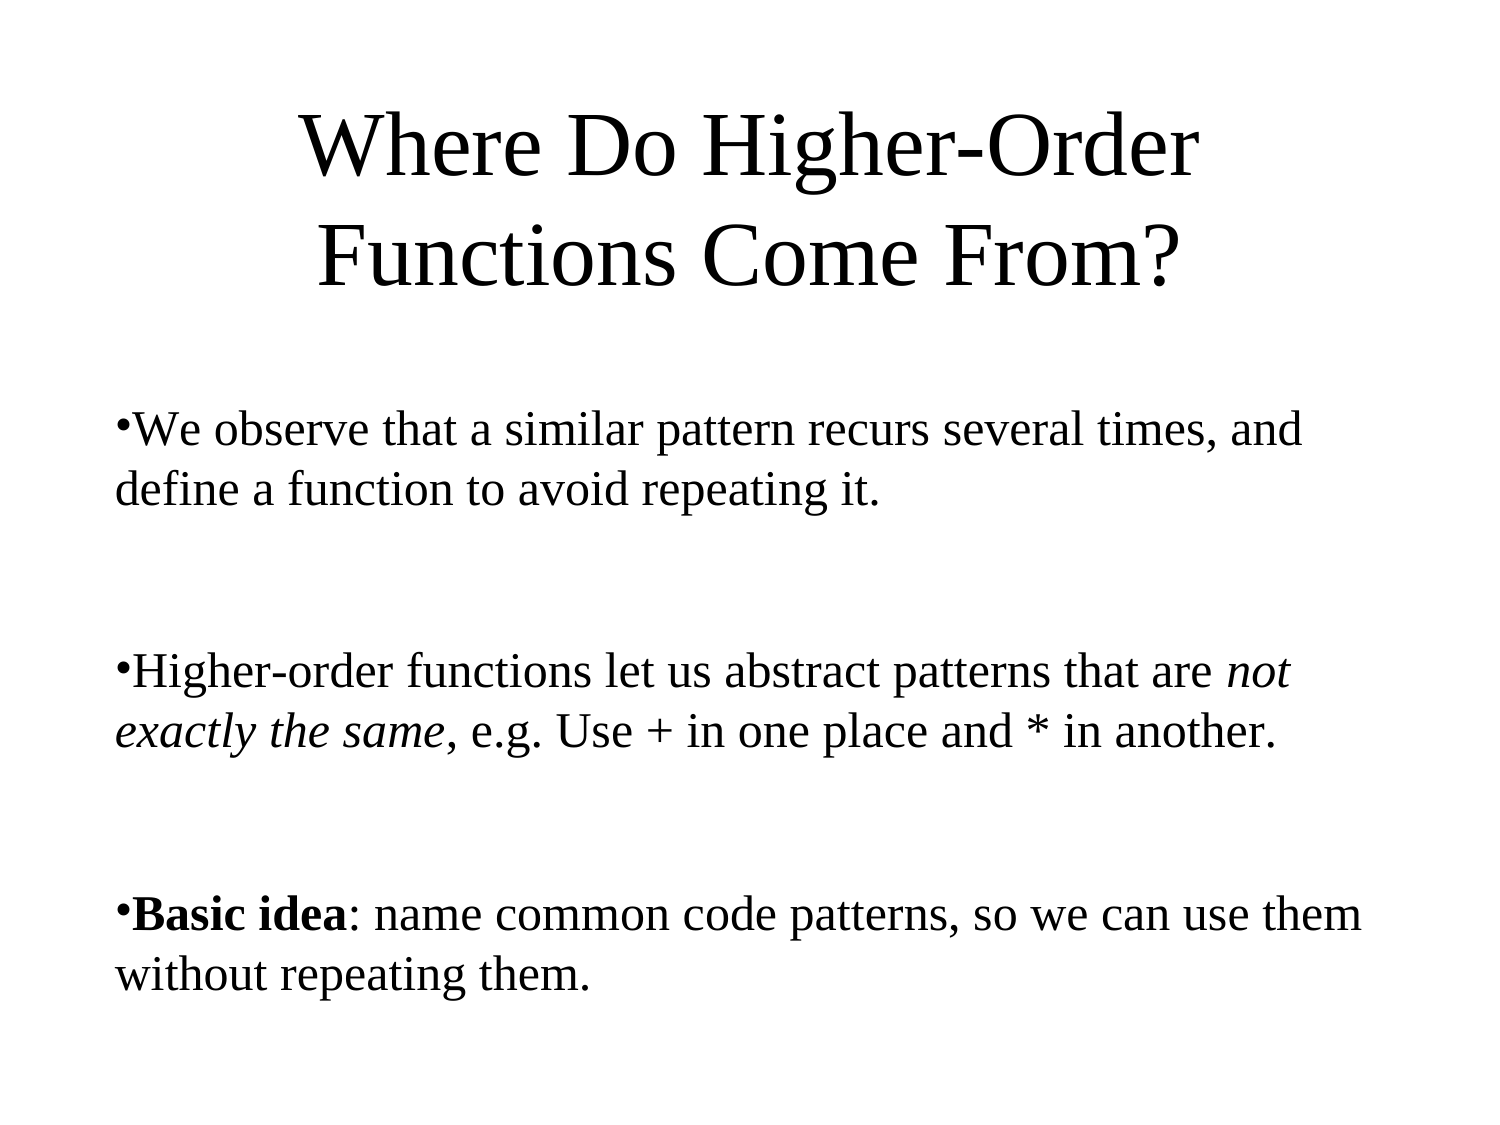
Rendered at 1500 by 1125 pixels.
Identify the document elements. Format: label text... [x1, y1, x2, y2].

title Where Do Higher-Order Functions Come From? [112, 76, 1388, 312]
text_box We observe that a similar pattern recurs several times, and define a function to avoid repeating it. Higher-order functions let us abstract patterns that are not exactly the same, e.g. Use + in one place and * in another. Basic idea: name common code patterns, so we can use them without repeating them. [99, 387, 1401, 1008]
